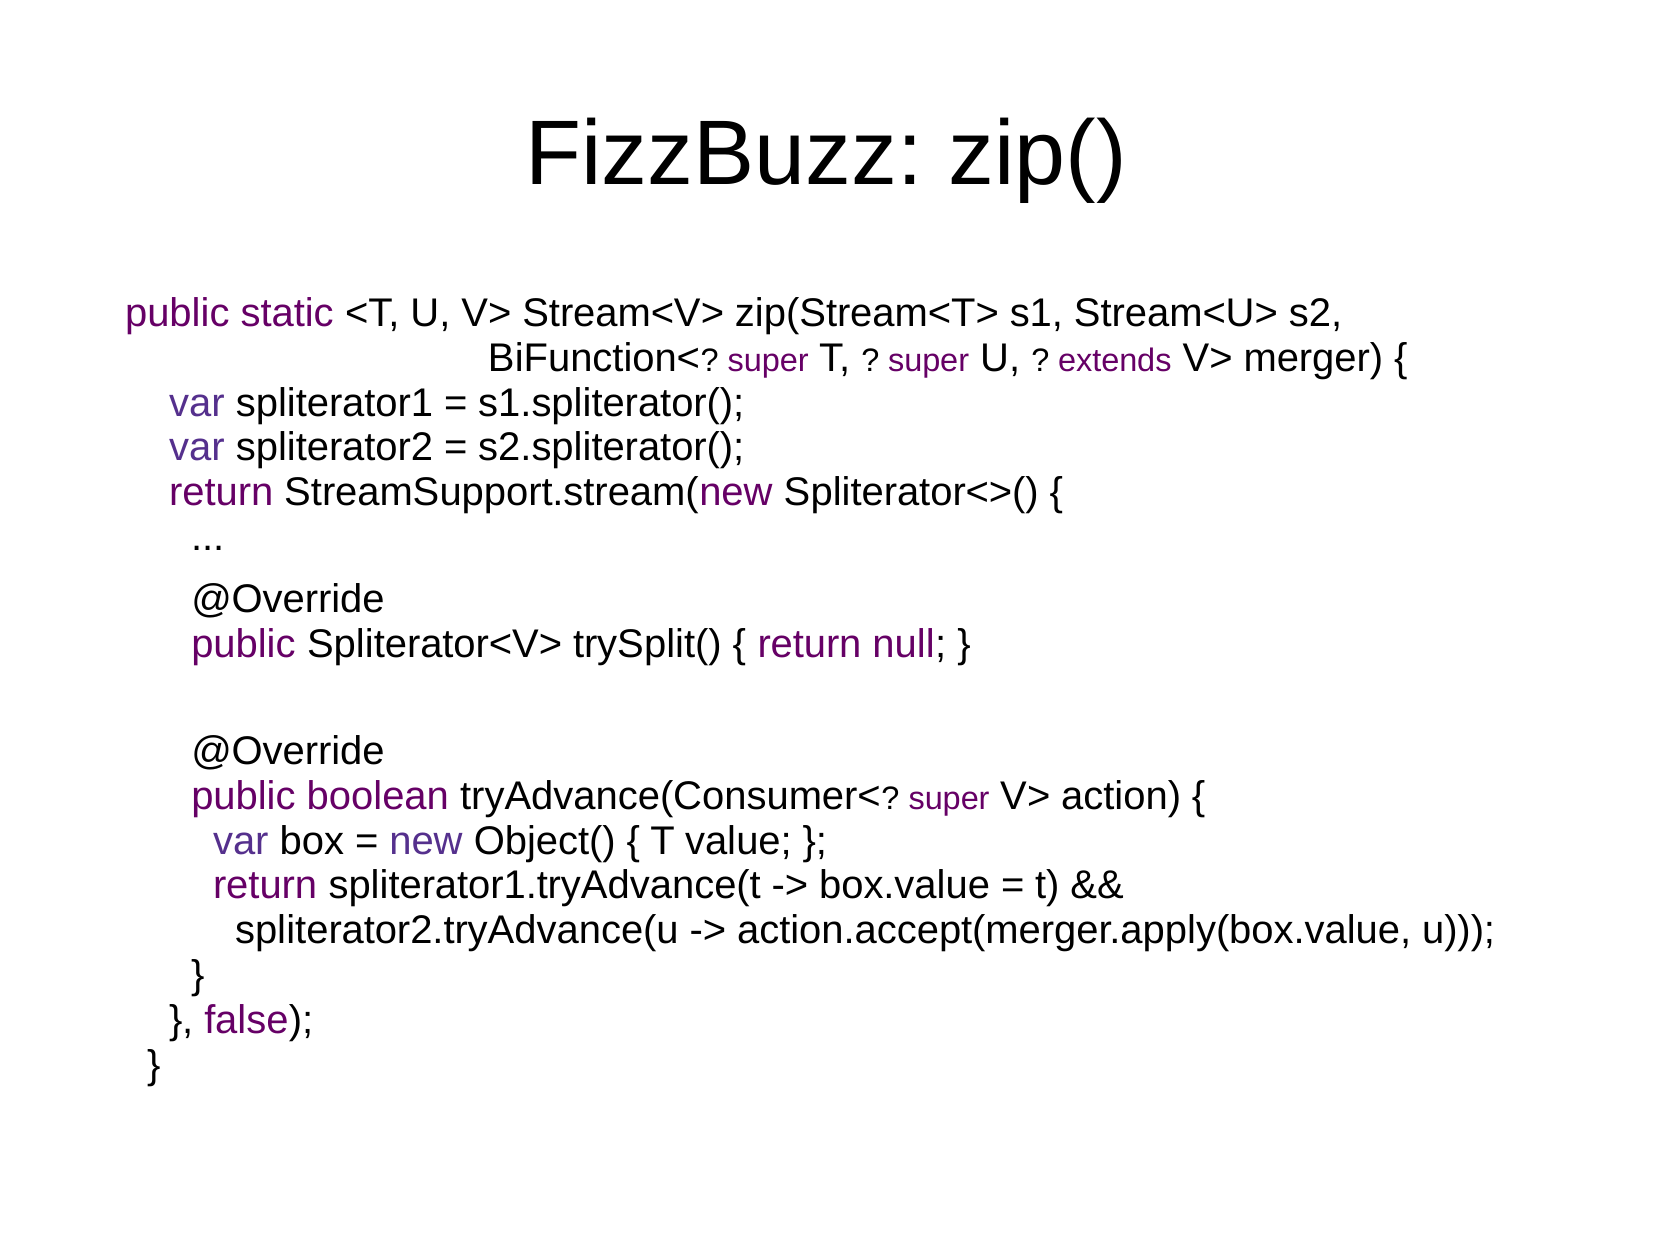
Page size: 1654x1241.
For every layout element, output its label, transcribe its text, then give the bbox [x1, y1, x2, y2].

list public static <T, U, V> Stream<V> zip(Stream<T> s1, Stream<U> s2, BiFunction<? super T, ? super U, ? extends V> merger) { var spliterator1 = s1.spliterator(); var spliterator2 = s2.spliterator(); return StreamSupport.stream(new Spliterator<>() { ... @Override public Spliterator<V> trySplit() { return null; } @Override public boolean tryAdvance(Consumer<? super V> action) { var box = new Object() { T value; }; return spliterator1.tryAdvance(t -> box.value = t) && spliterator2.tryAdvance(u -> action.accept(merger.apply(box.value, u))); } }, false); } [82, 290, 1591, 1096]
title FizzBuzz: zip() [82, 49, 1571, 257]
